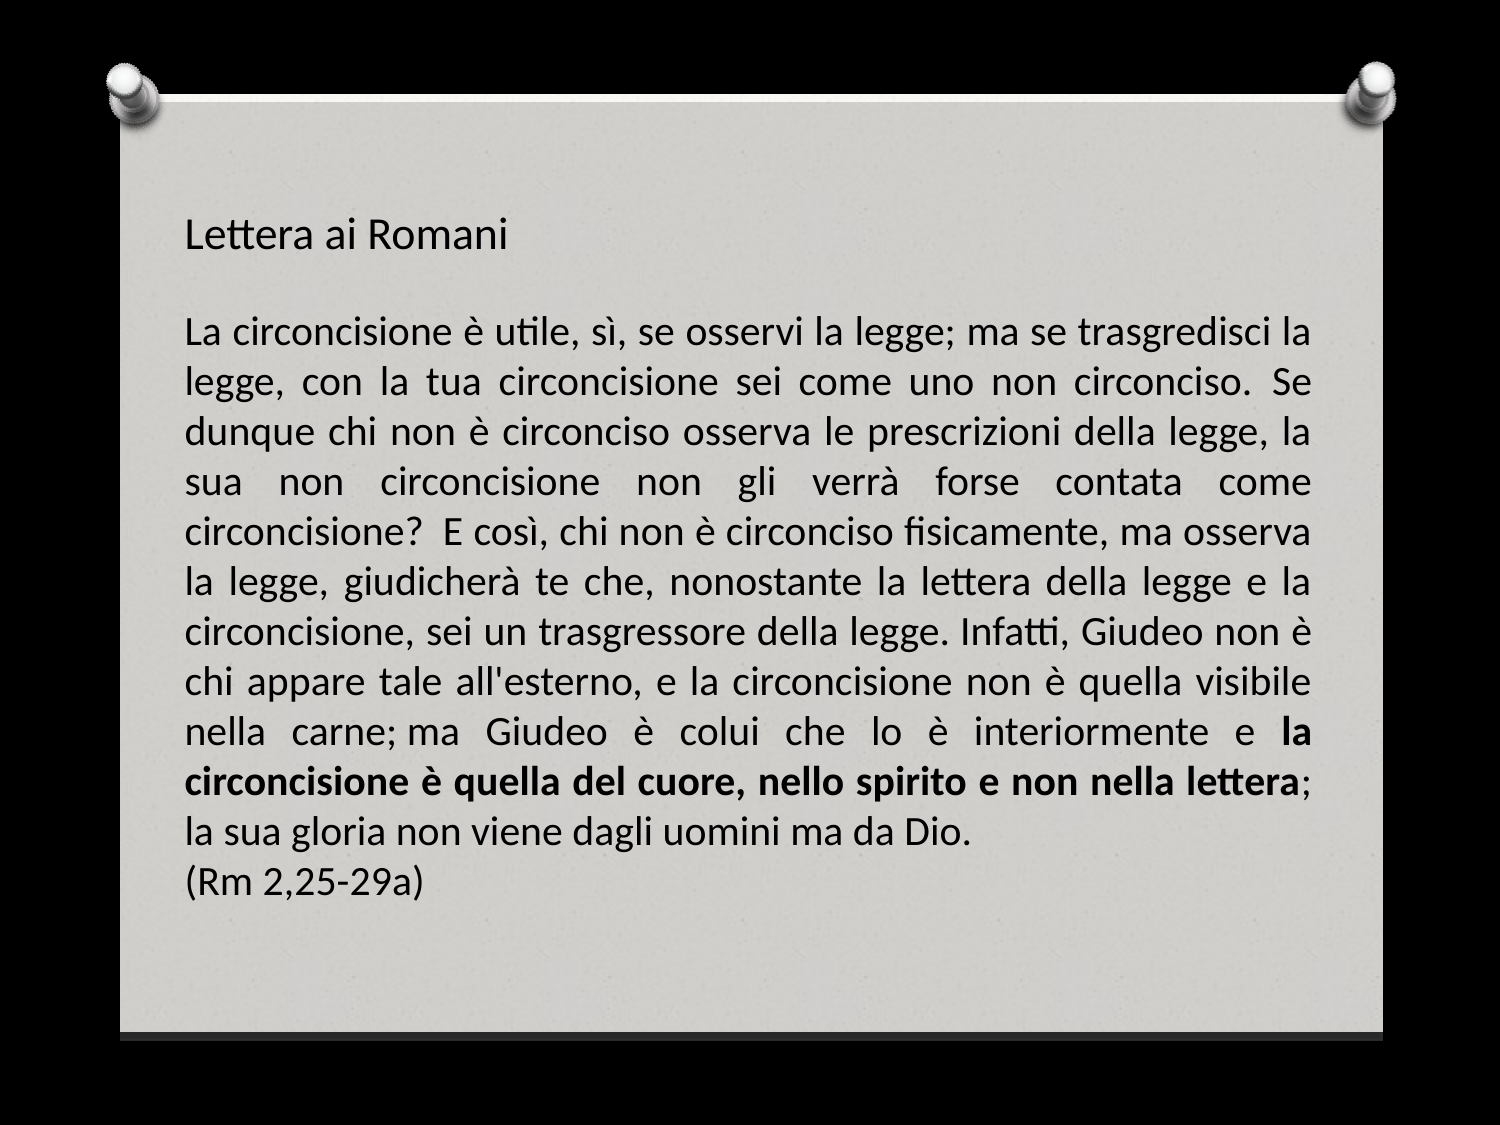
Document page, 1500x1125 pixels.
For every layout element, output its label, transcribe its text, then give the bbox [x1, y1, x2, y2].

text_box Lettera ai Romani La circoncisione è utile, sì, se osservi la legge; ma se trasgredisci la legge, con la tua circoncisione sei come uno non circonciso. Se dunque chi non è circonciso osserva le prescrizioni della legge, la sua non circoncisione non gli verrà forse contata come circoncisione? E così, chi non è circonciso fisicamente, ma osserva la legge, giudicherà te che, nonostante la lettera della legge e la circoncisione, sei un trasgressore della legge. Infatti, Giudeo non è chi appare tale all'esterno, e la circoncisione non è quella visibile nella carne; ma Giudeo è colui che lo è interiormente e la circoncisione è quella del cuore, nello spirito e non nella lettera; la sua gloria non viene dagli uomini ma da Dio. (Rm 2,25-29a) [169, 196, 1328, 919]
